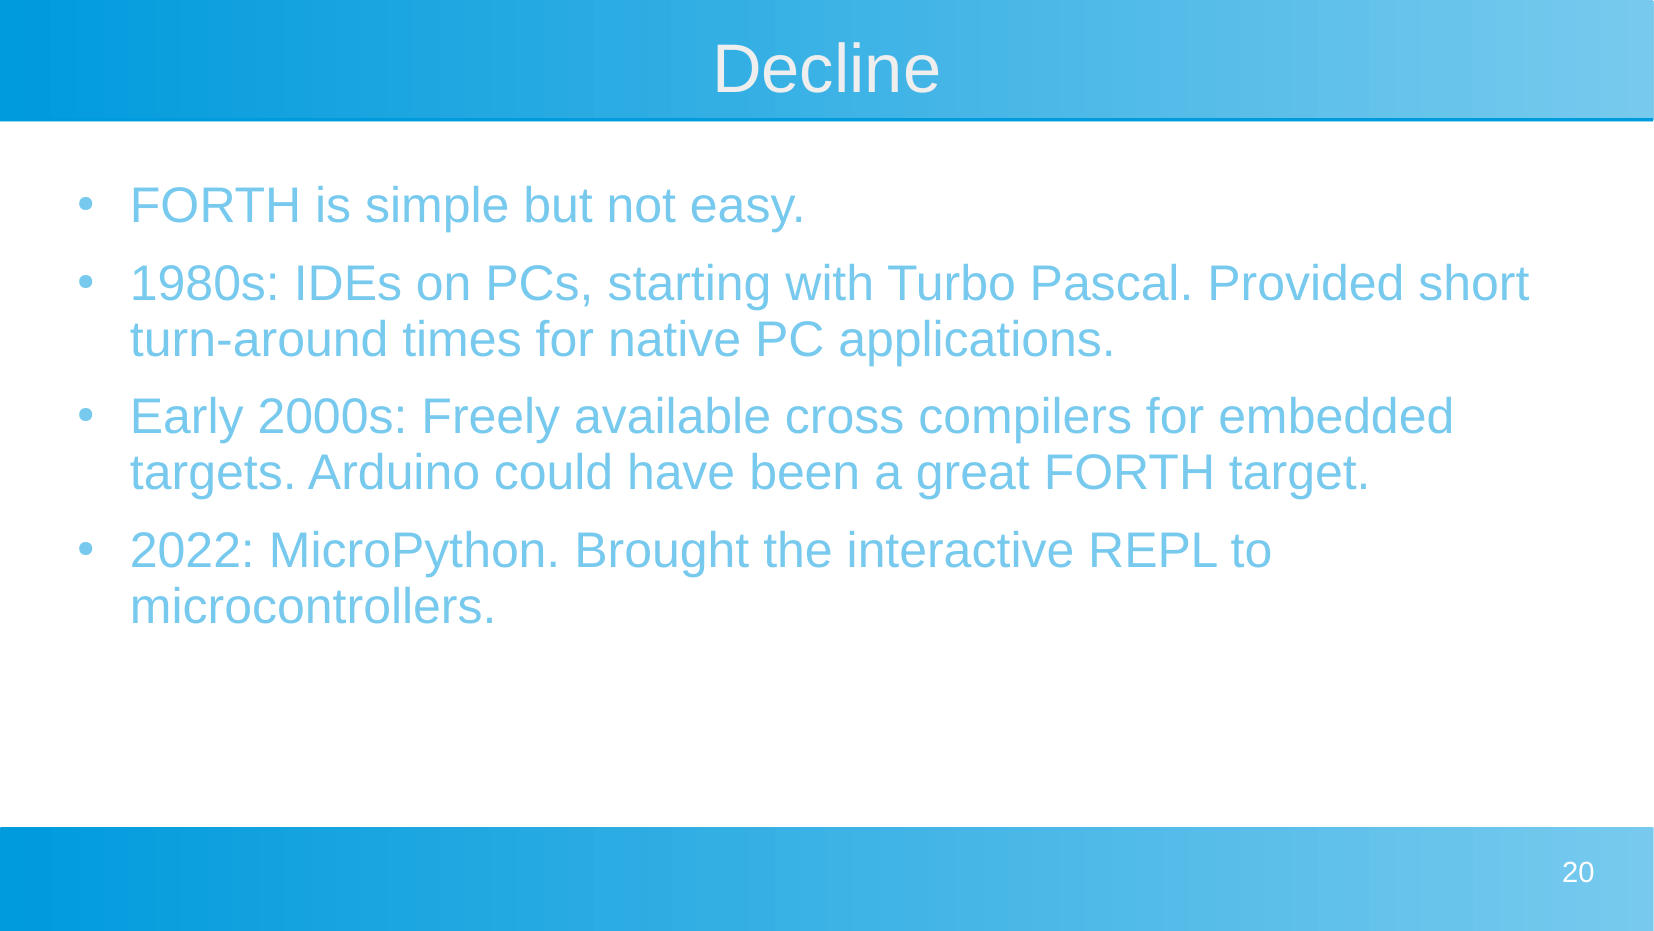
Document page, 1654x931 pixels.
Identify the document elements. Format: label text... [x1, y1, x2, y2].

list FORTH is simple but not easy. 1980s: IDEs on PCs, starting with Turbo Pascal. Provided short turn-around times for native PC applications. Early 2000s: Freely available cross compilers for embedded targets. Arduino could have been a great FORTH target. 2022: MicroPython. Brought the interactive REPL to microcontrollers. [59, 177, 1595, 768]
title Decline [59, 29, 1595, 108]
